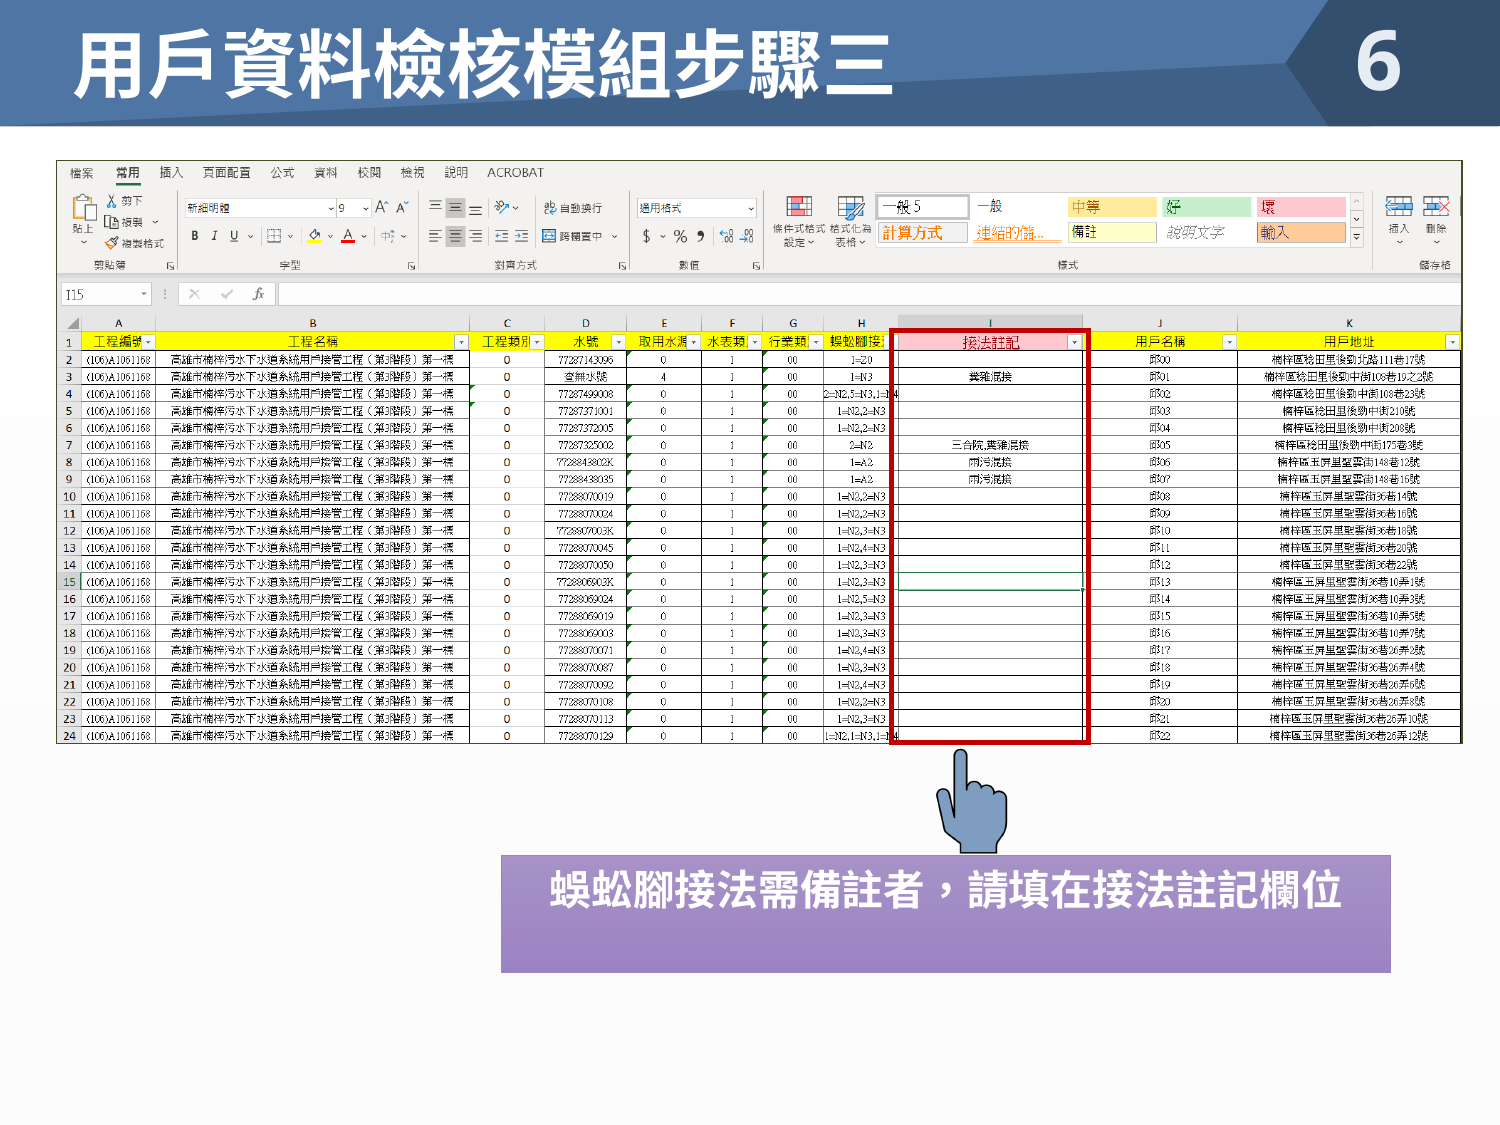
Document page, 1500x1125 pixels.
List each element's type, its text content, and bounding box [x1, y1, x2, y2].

picture [57, 161, 1462, 743]
picture [912, 745, 1031, 860]
text_box 6 [1340, 0, 1500, 116]
picture [894, 333, 1086, 740]
text_box 用戶資料檢核模組步驟三 [57, 9, 1278, 116]
text_box 蜈蚣腳接法需備註者，請填在接法註記欄位 [502, 855, 1391, 973]
